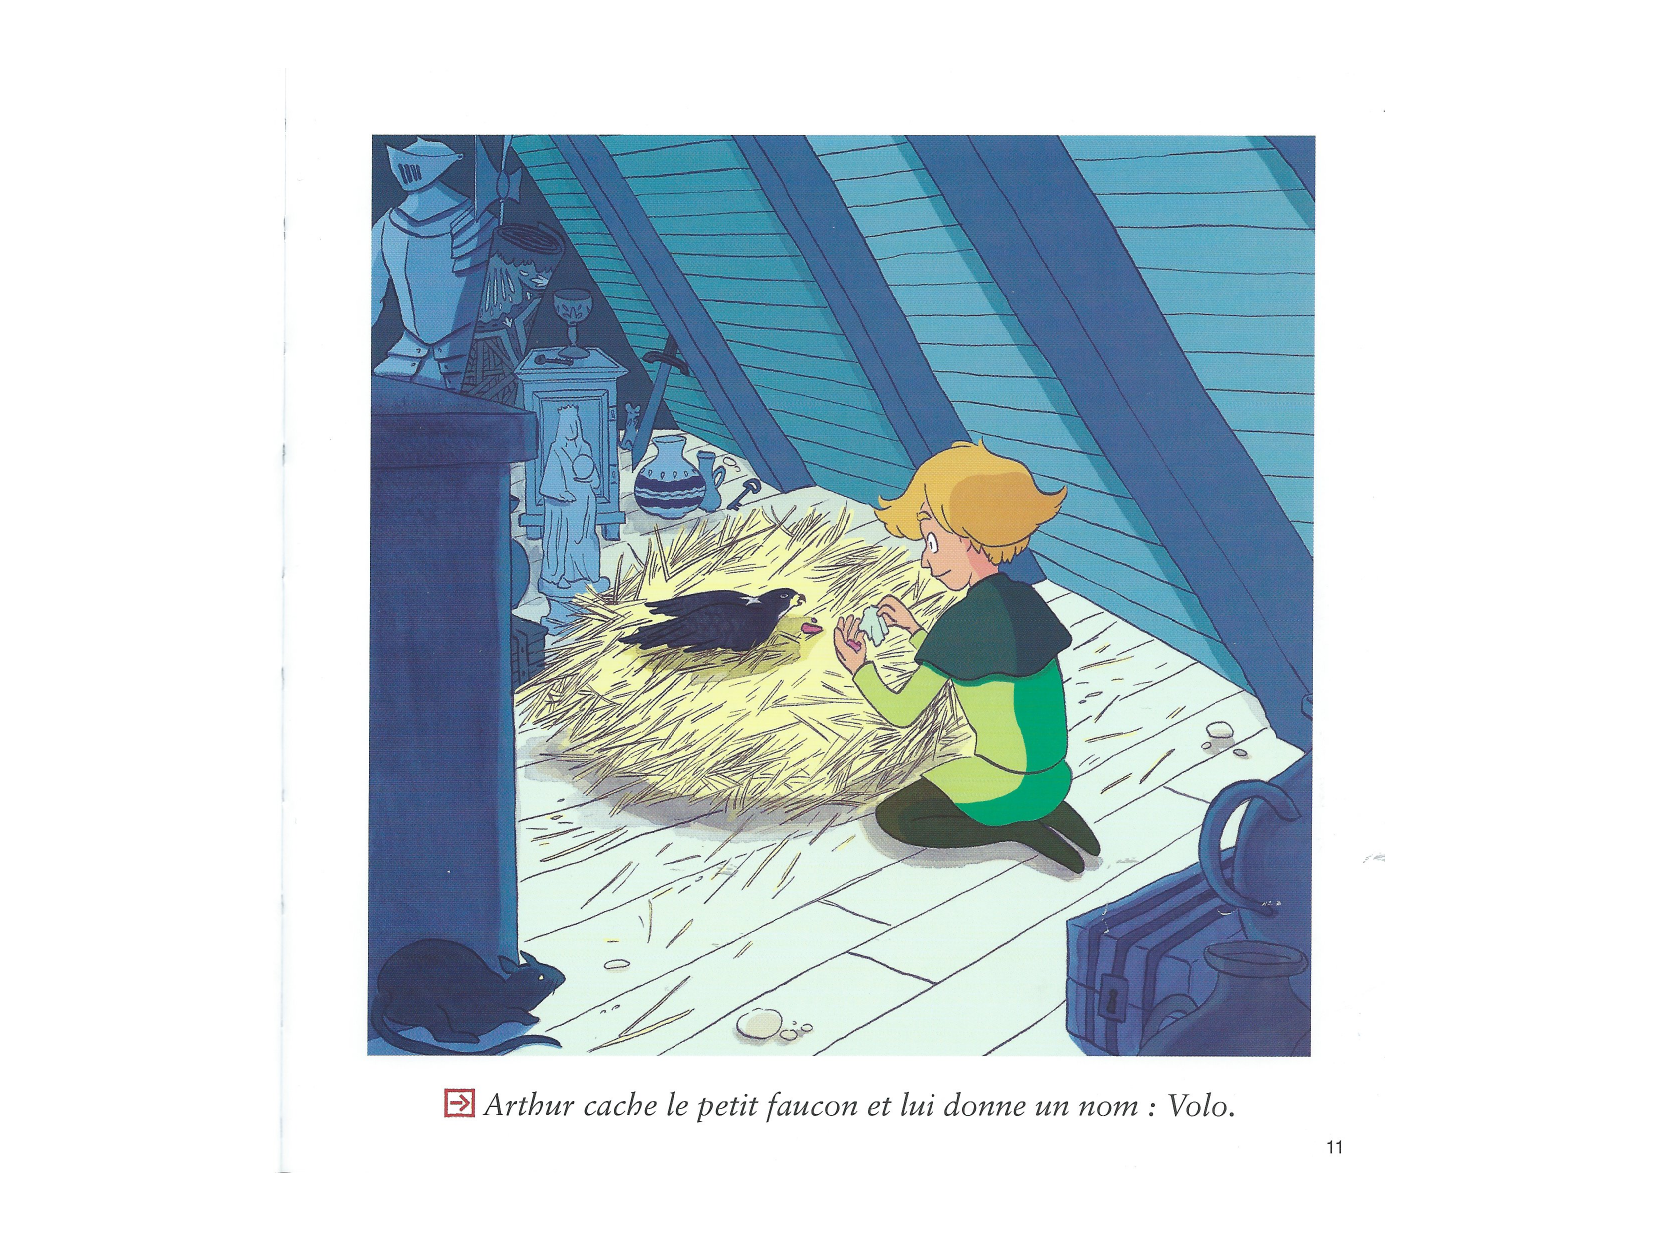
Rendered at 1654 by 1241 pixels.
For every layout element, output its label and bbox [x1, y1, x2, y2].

picture [273, 68, 1385, 1173]
